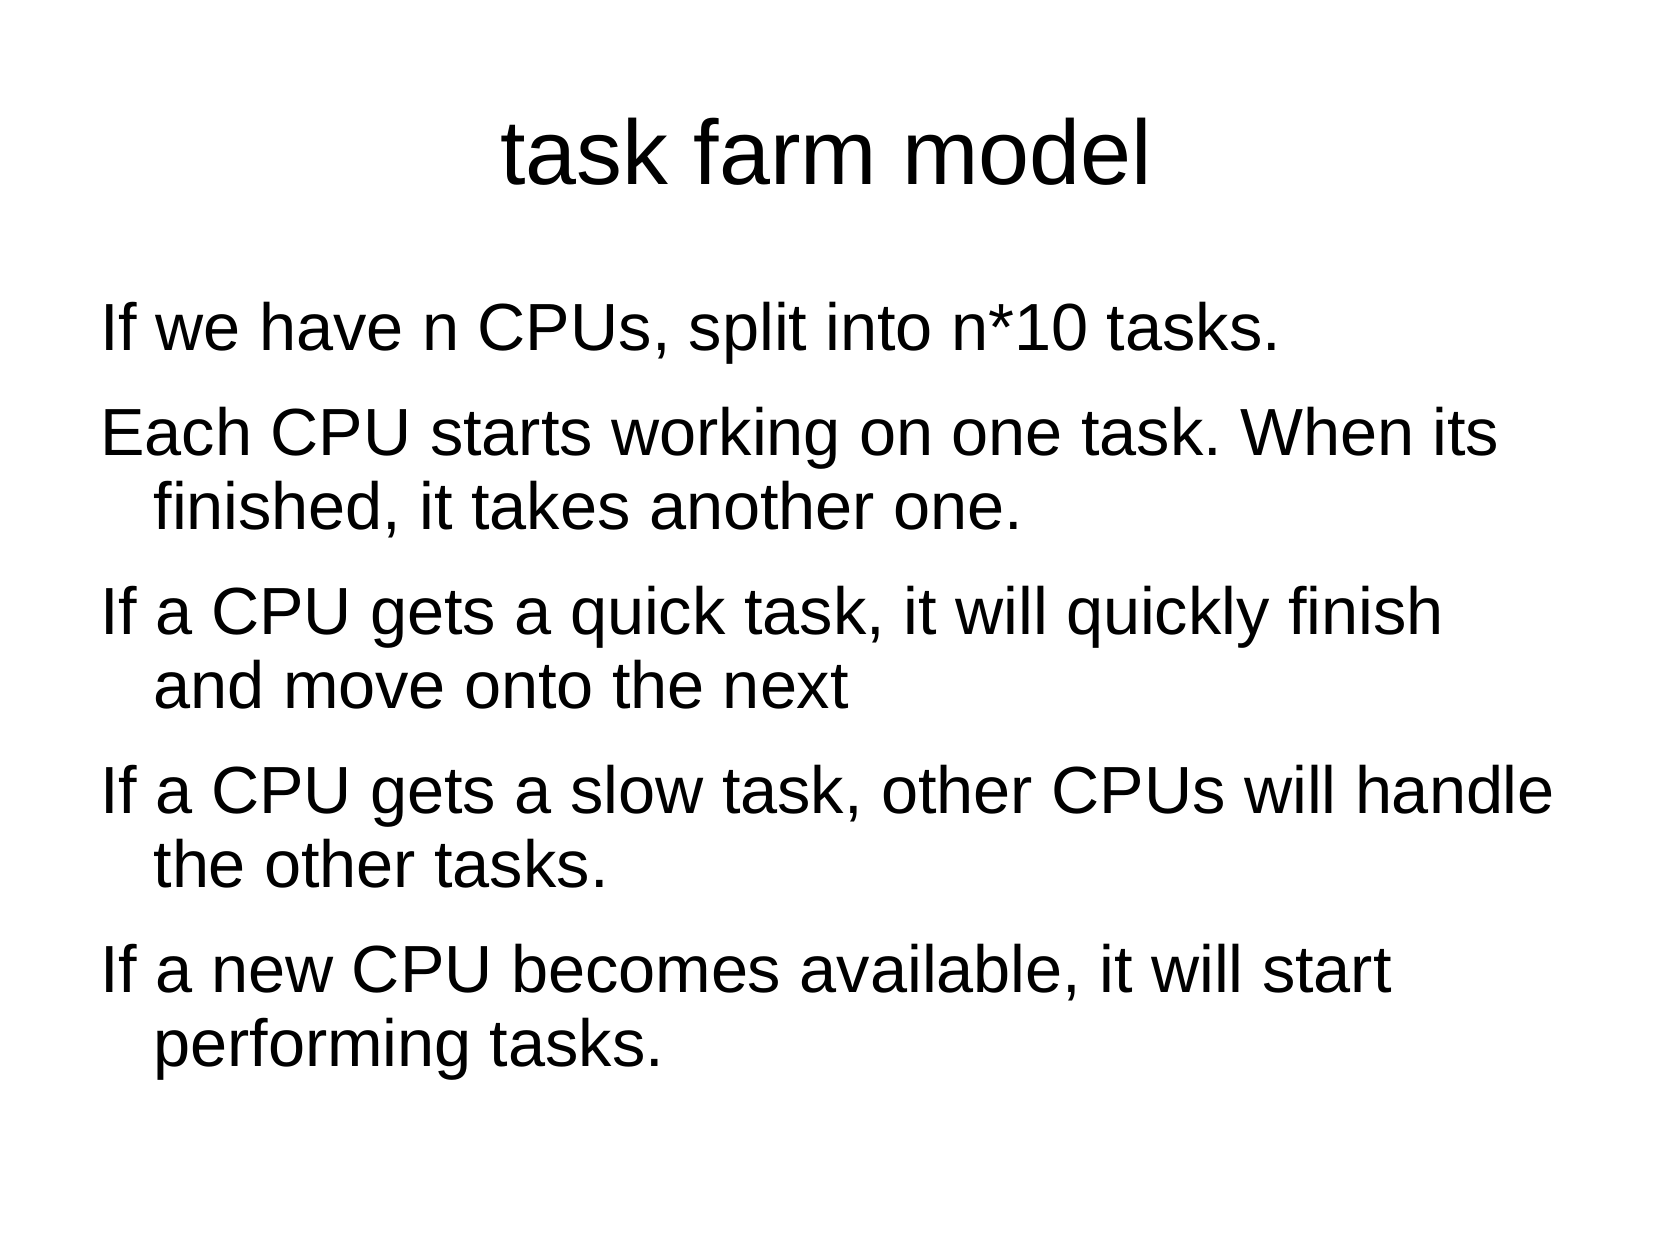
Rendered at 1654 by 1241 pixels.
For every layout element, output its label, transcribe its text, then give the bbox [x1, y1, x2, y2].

list If we have n CPUs, split into n*10 tasks. Each CPU starts working on one task. When its finished, it takes another one. If a CPU gets a quick task, it will quickly finish and move onto the next If a CPU gets a slow task, other CPUs will handle the other tasks. If a new CPU becomes available, it will start performing tasks. [82, 290, 1571, 1100]
title task farm model [82, 49, 1571, 257]
